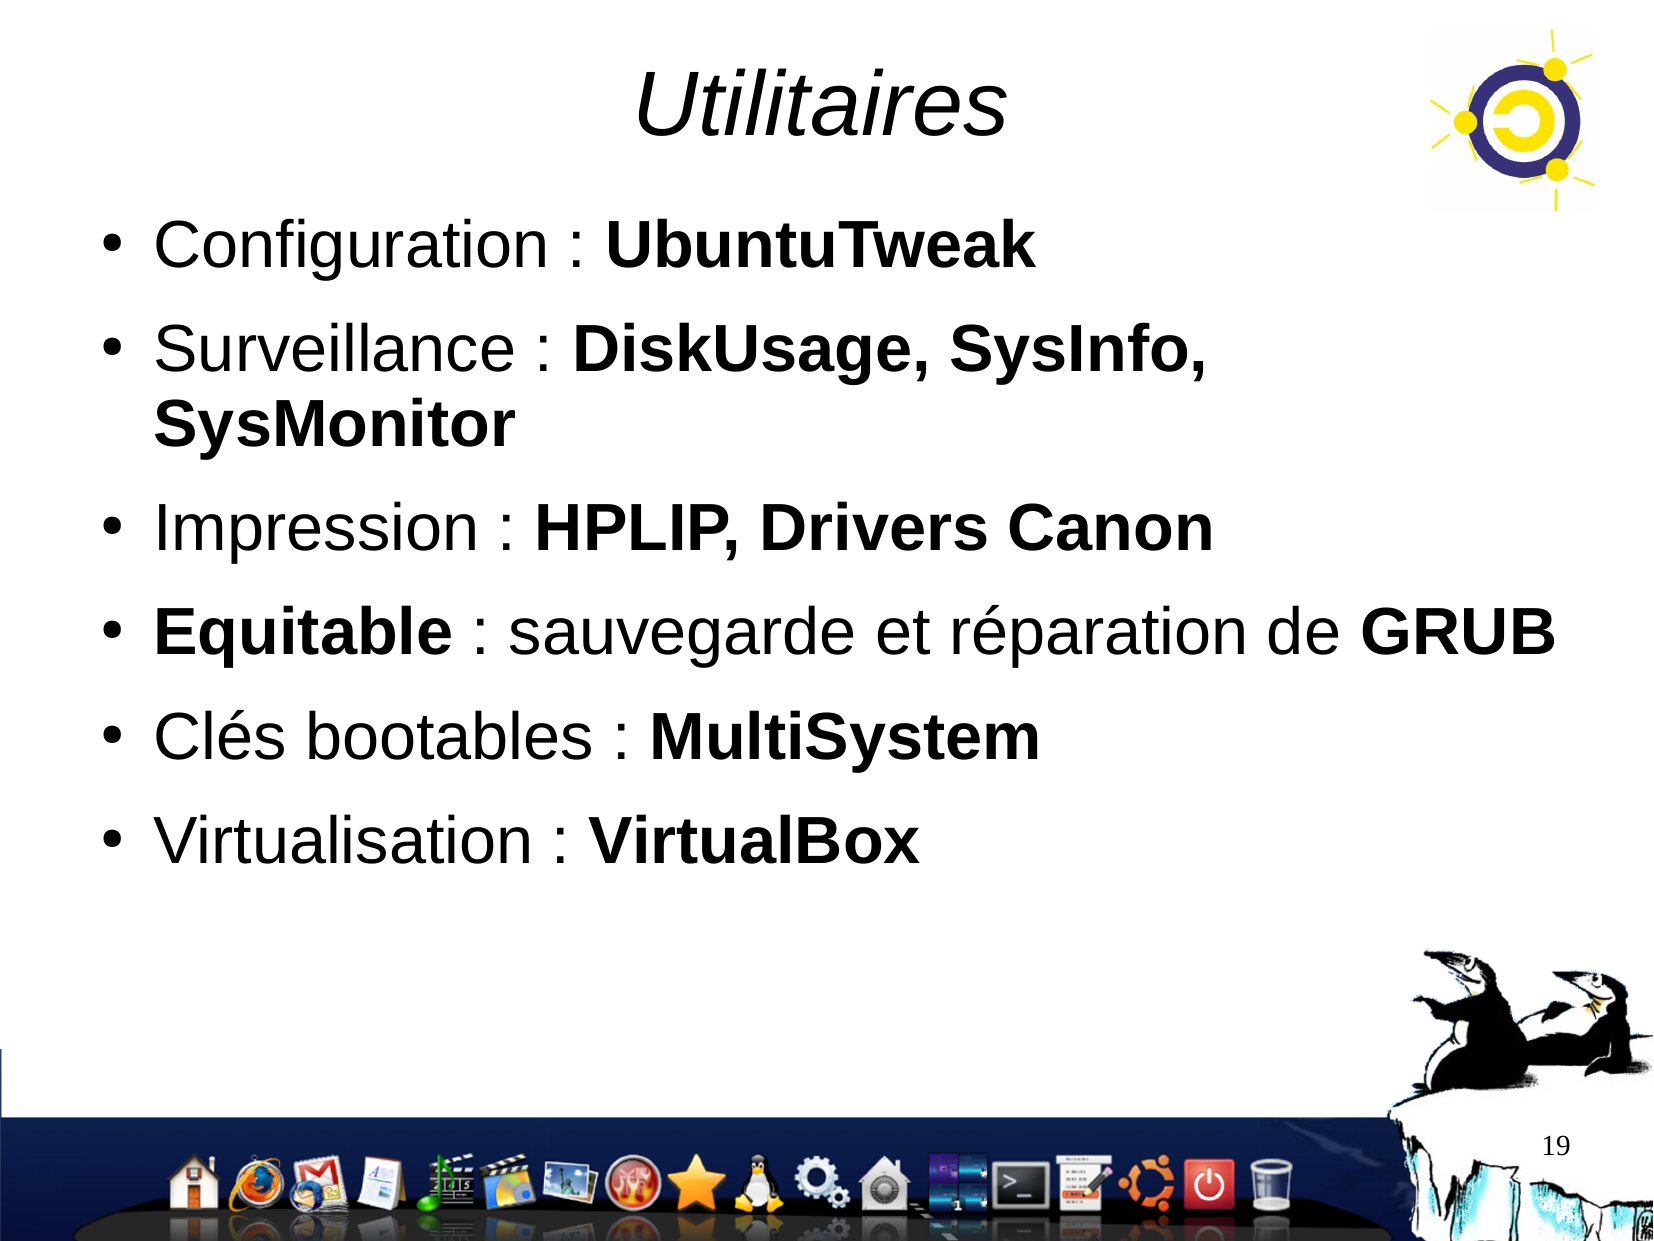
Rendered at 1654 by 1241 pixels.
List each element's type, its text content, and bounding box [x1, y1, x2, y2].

picture [0, 29, 1653, 1241]
title Utilitaires [76, 0, 1565, 208]
list Configuration : UbuntuTweak Surveillance : DiskUsage, SysInfo, SysMonitor Impression : HPLIP, Drivers Canon Equitable : sauvegarde et réparation de GRUB Clés bootables : MultiSystem Virtualisation : VirtualBox [82, 206, 1571, 1073]
